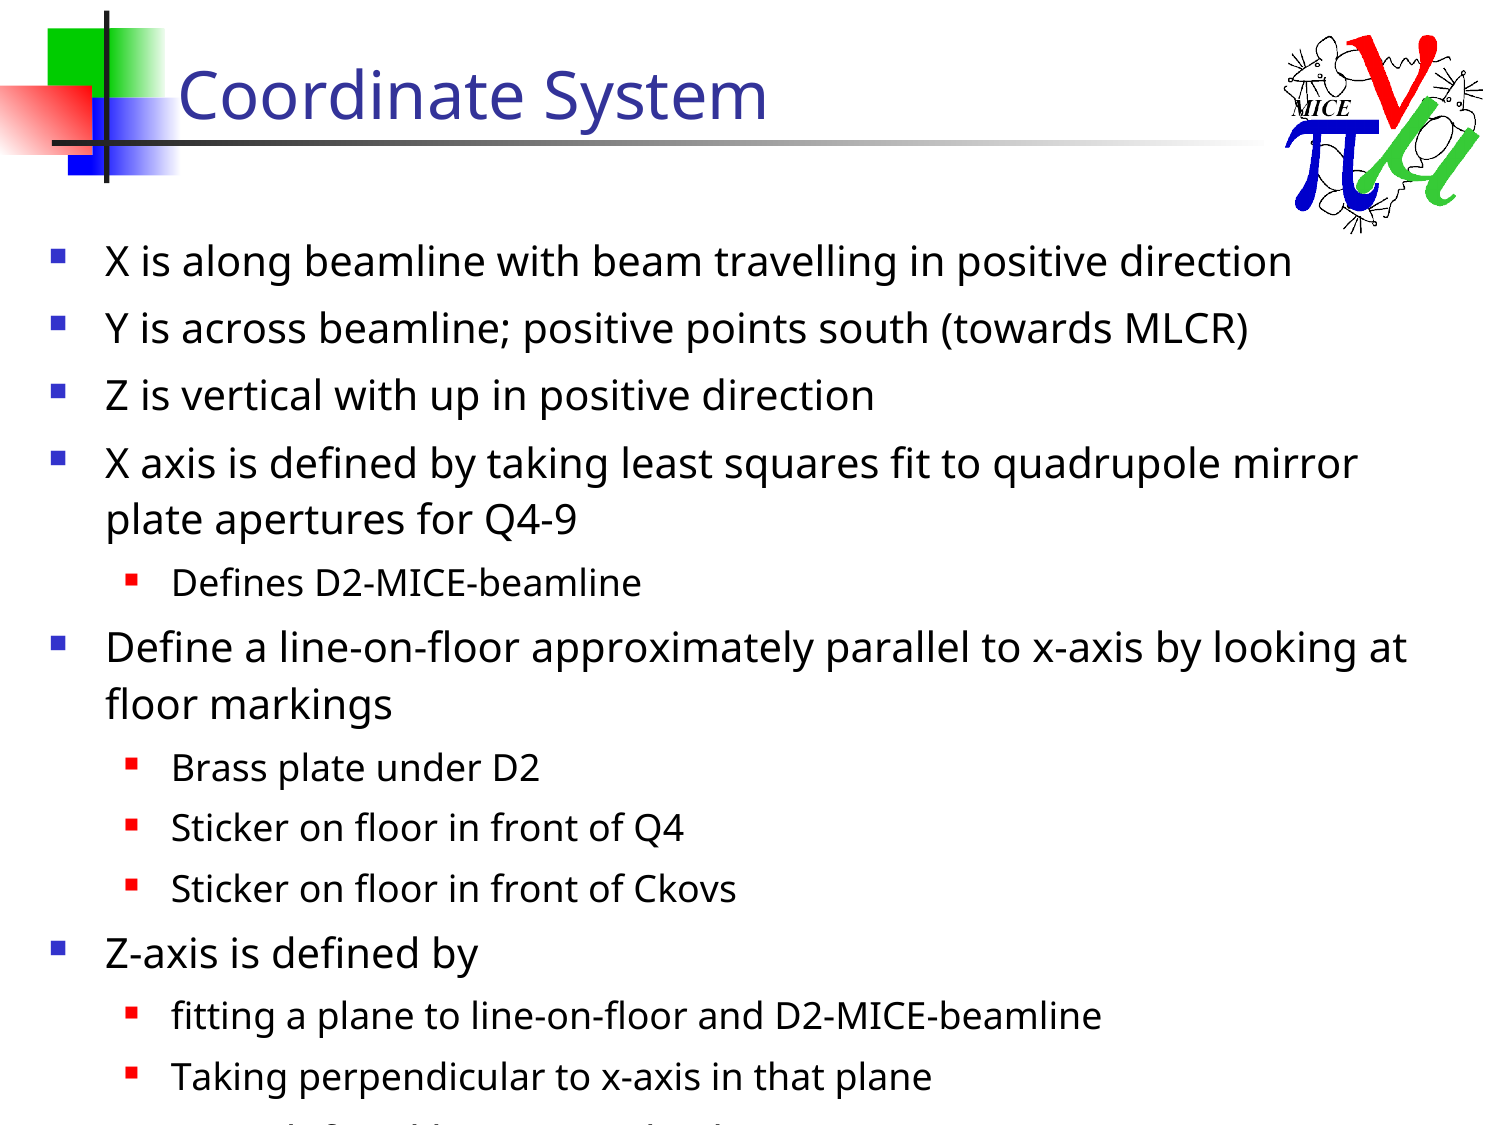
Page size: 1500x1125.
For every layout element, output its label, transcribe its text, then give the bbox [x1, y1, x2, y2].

picture [1264, 5, 1500, 251]
title Coordinate System [162, 0, 1441, 188]
list X is along beamline with beam travelling in positive direction Y is across beamline; positive points south (towards MLCR) Z is vertical with up in positive direction X axis is defined by taking least squares fit to quadrupole mirror plate apertures for Q4-9 Defines D2-MICE-beamline Define a line-on-floor approximately parallel to x-axis by looking at floor markings Brass plate under D2 Sticker on floor in front of Q4 Sticker on floor in front of Ckovs Z-axis is defined by fitting a plane to line-on-floor and D2-MICE-beamline Taking perpendicular to x-axis in that plane Y-axis is defined by perpendicular to x-z Right handed coordinate system (as in e.g. Geant4) [34, 223, 1457, 1108]
